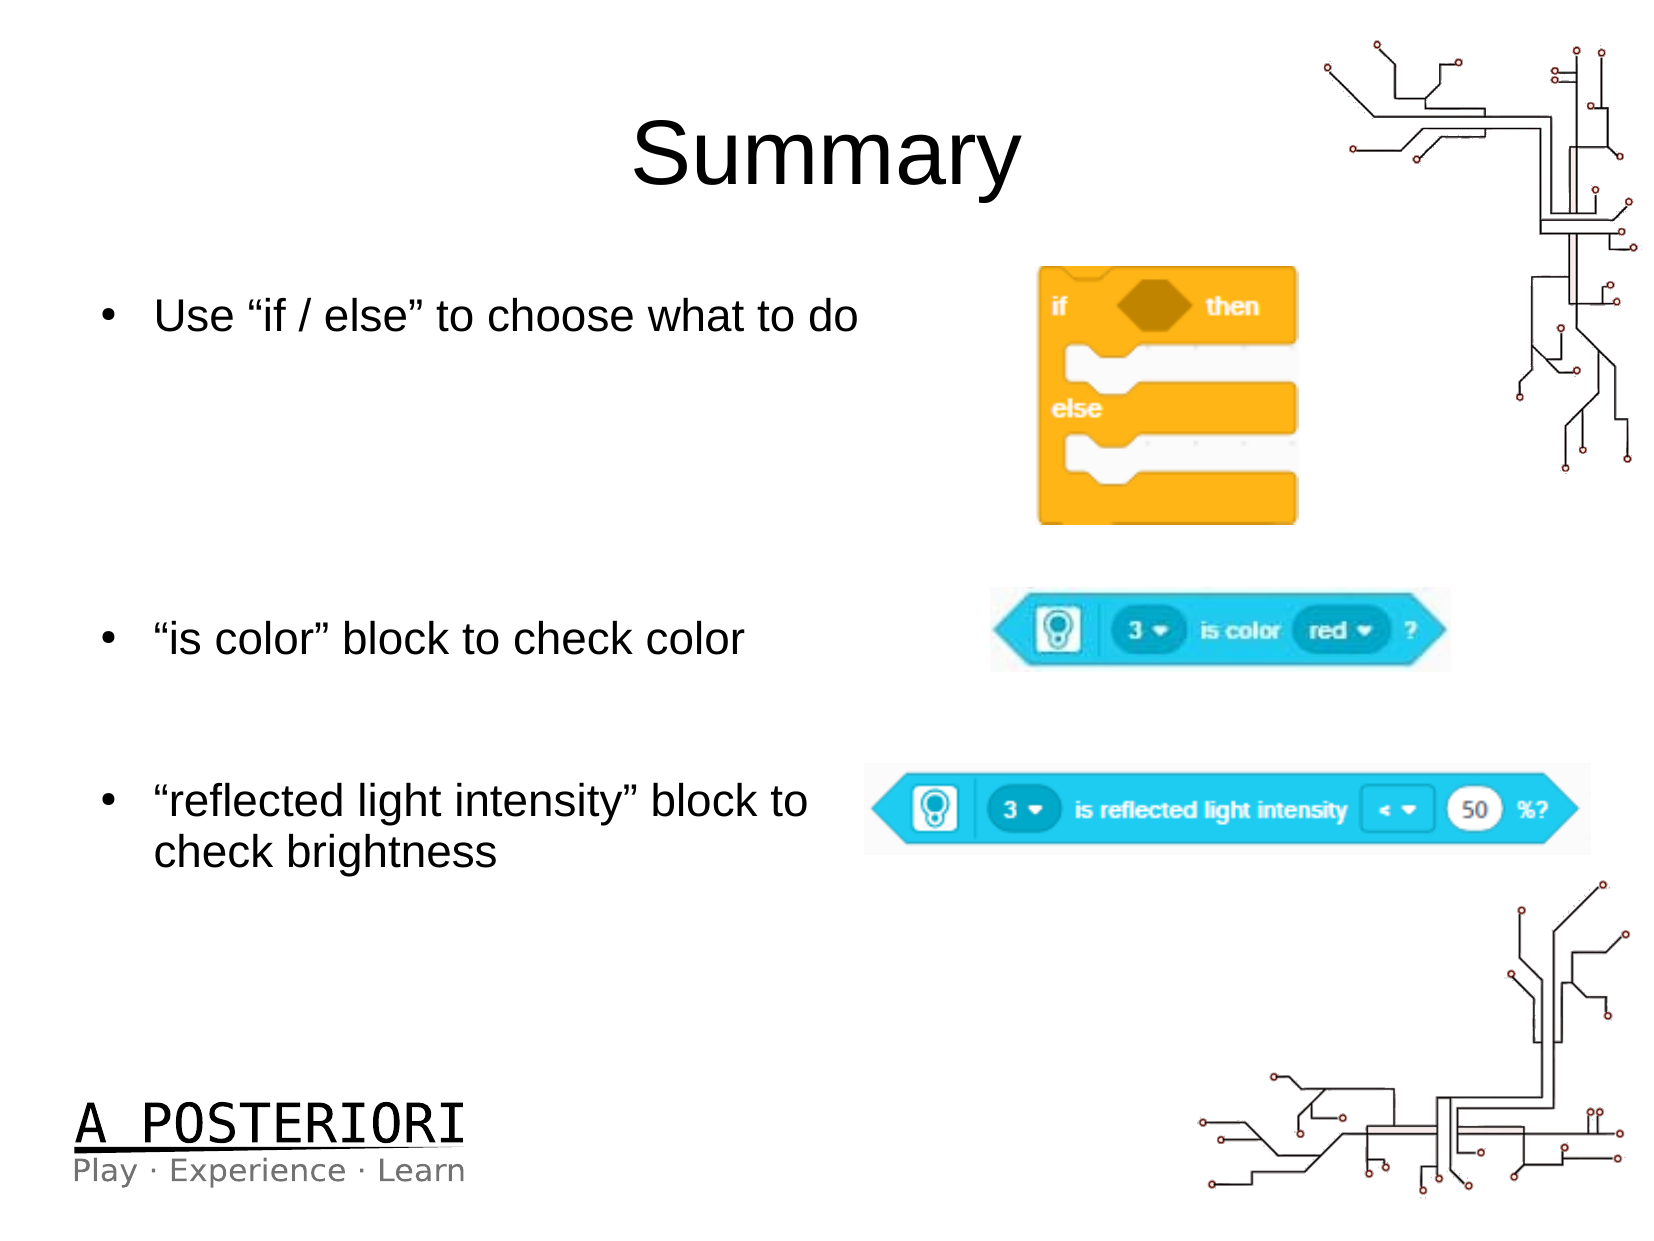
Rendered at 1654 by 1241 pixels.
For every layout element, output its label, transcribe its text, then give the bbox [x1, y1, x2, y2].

picture [1177, 863, 1635, 1200]
picture [990, 587, 1451, 672]
picture [1305, 35, 1643, 495]
list Use “if / else” to choose what to do “is color” block to check color “reflected light intensity” block to check brightness [82, 290, 871, 1010]
picture [864, 763, 1591, 856]
title Summary [82, 49, 1571, 257]
picture [1035, 266, 1299, 526]
